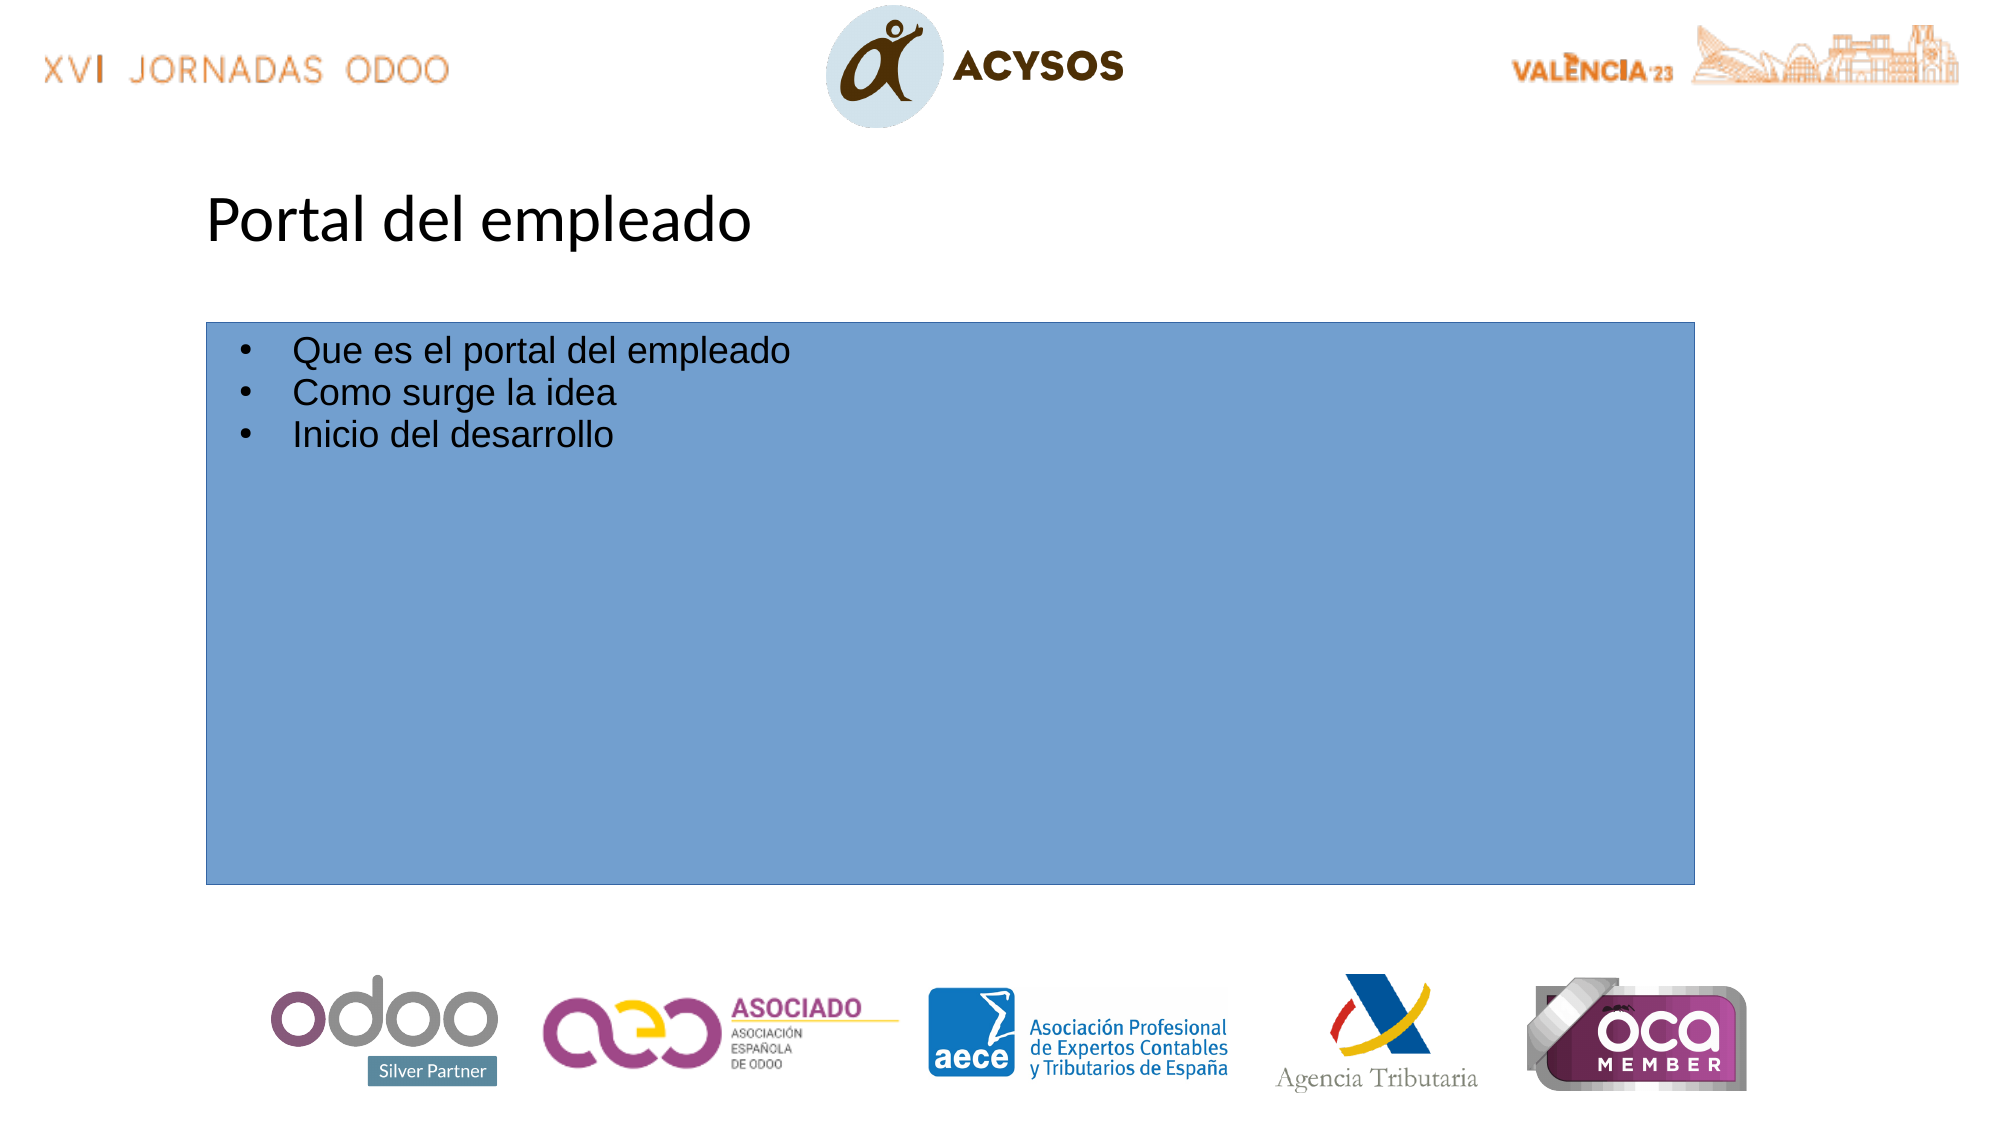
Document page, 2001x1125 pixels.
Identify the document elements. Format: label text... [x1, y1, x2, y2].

picture [265, 968, 502, 1091]
picture [826, 5, 1123, 128]
picture [534, 974, 910, 1093]
picture [1523, 974, 1749, 1093]
title Portal del empleado [206, 147, 1424, 303]
picture [915, 974, 1241, 1093]
picture [1275, 974, 1478, 1093]
list Que es el portal del empleado Como surge la idea Inicio del desarrollo [206, 322, 1695, 885]
